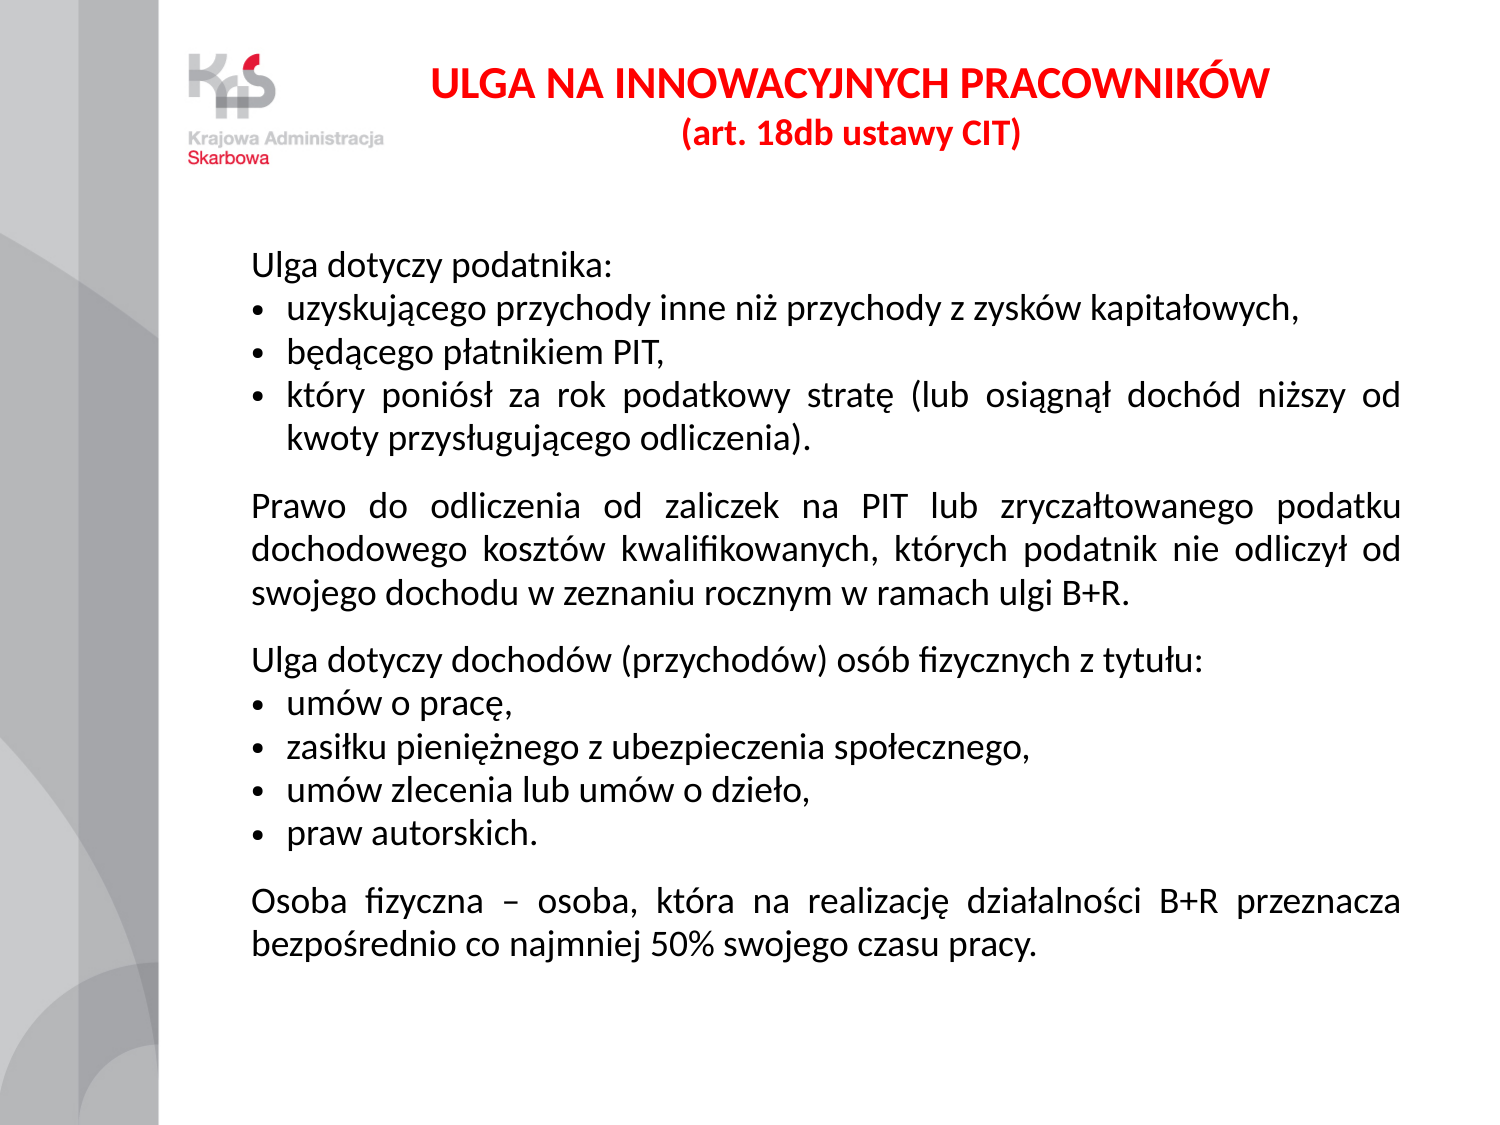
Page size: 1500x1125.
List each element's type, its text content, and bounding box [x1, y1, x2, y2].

picture [0, 0, 1500, 1125]
title ULGA NA INNOWACYJNYCH PRACOWNIKÓW (art. 18db ustawy CIT) [363, 45, 1349, 162]
text_box Ulga dotyczy podatnika: uzyskującego przychody inne niż przychody z zysków kapitałowych, będącego płatnikiem PIT, który poniósł za rok podatkowy stratę (lub osiągnął dochód niższy od kwoty przysługującego odliczenia). Prawo do odliczenia od zaliczek na PIT lub zryczałtowanego podatku dochodowego kosztów kwalifikowanych, których podatnik nie odliczył od swojego dochodu w zeznaniu rocznym w ramach ulgi B+R. Ulga dotyczy dochodów (przychodów) osób fizycznych z tytułu: umów o pracę, zasiłku pieniężnego z ubezpieczenia społecznego, umów zlecenia lub umów o dzieło, praw autorskich. Osoba fizyczna – osoba, która na realizację działalności B+R przeznacza bezpośrednio co najmniej 50% swojego czasu pracy. [236, 236, 1418, 1063]
